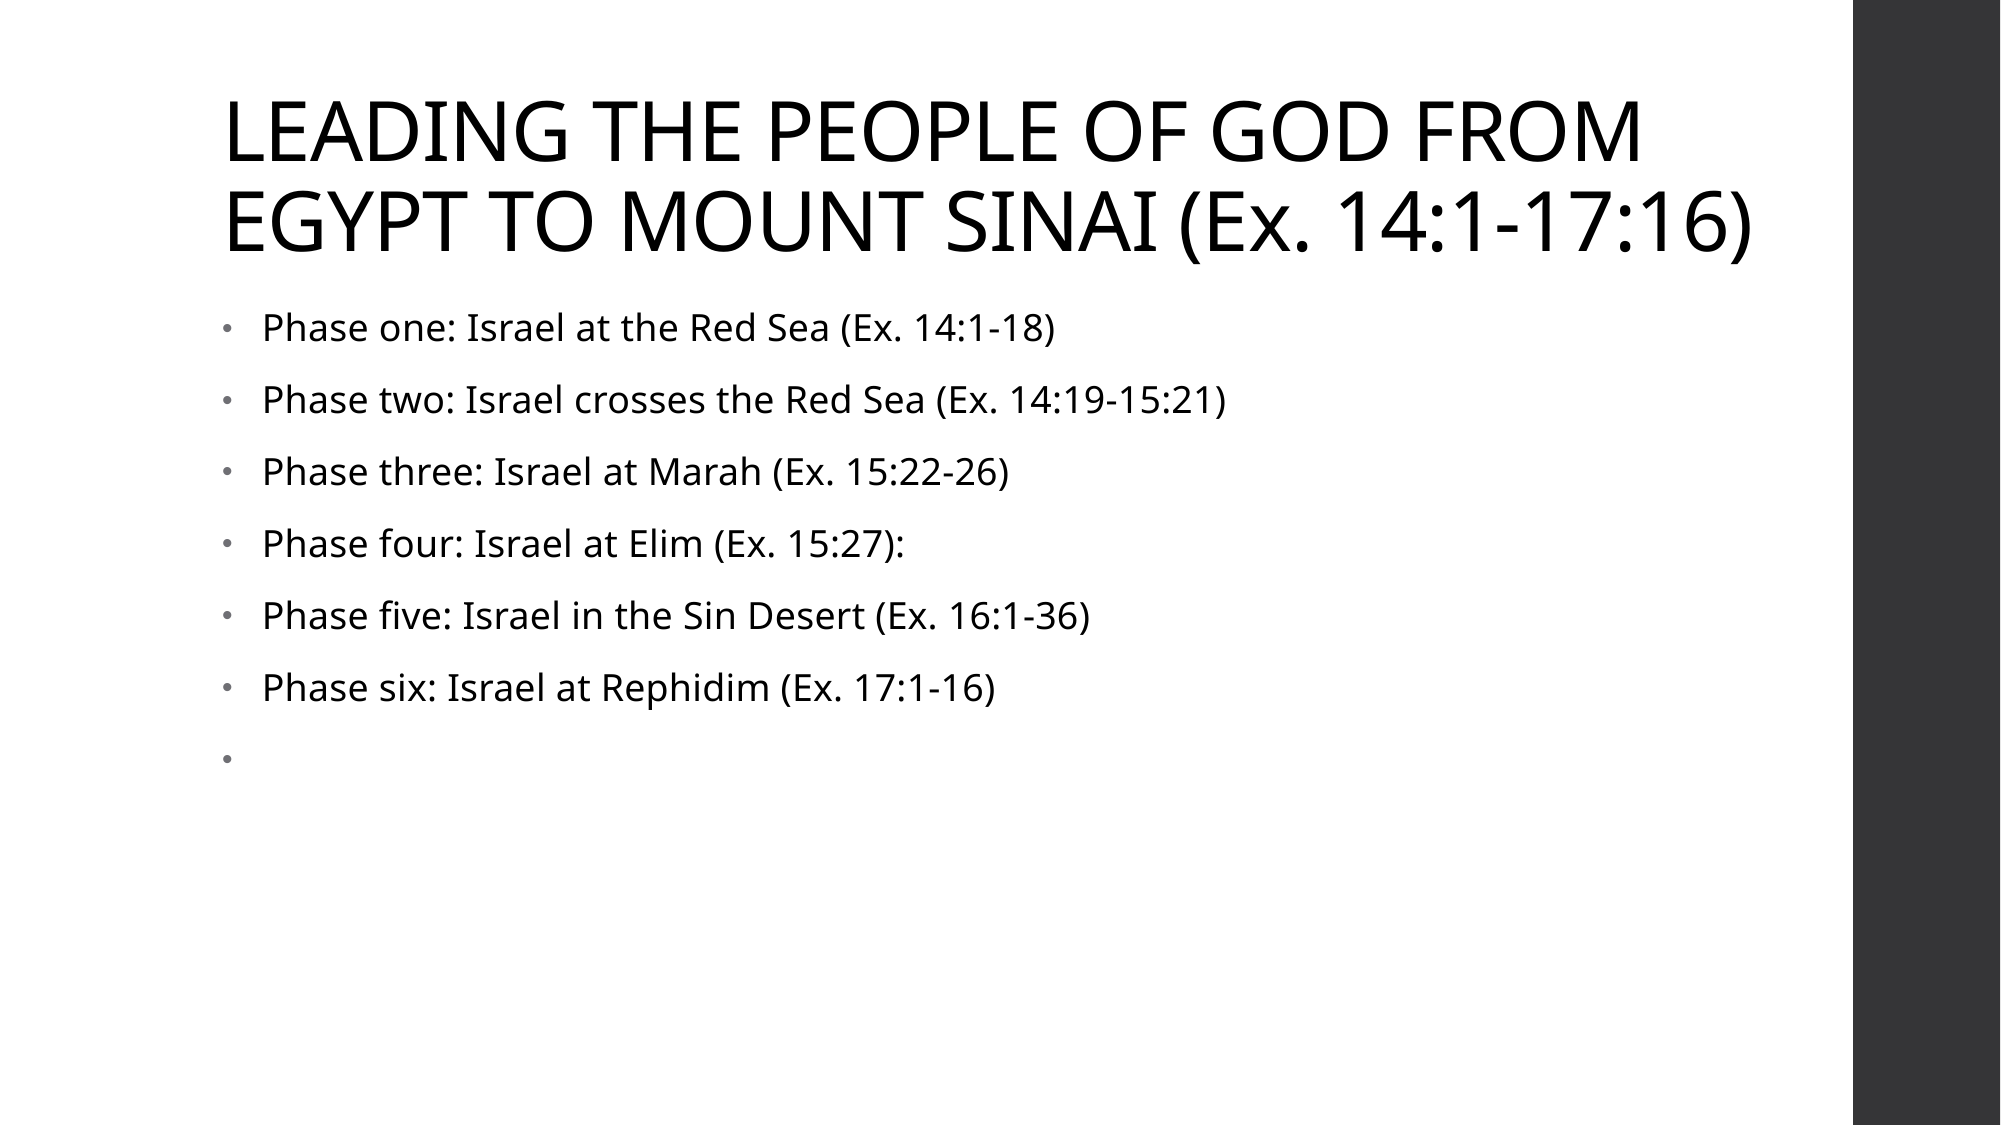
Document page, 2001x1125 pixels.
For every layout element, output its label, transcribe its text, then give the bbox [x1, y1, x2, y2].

title LEADING THE PEOPLE OF GOD FROM EGYPT TO MOUNT SINAI (Ex. 14:1-17:16) [206, 60, 1797, 278]
list Phase one: Israel at the Red Sea (Ex. 14:1-18) Phase two: Israel crosses the Red Sea (Ex. 14:19-15:21) Phase three: Israel at Marah (Ex. 15:22-26) Phase four: Israel at Elim (Ex. 15:27): Phase five: Israel in the Sin Desert (Ex. 16:1-36) Phase six: Israel at Rephidim (Ex. 17:1-16) [206, 299, 1617, 1014]
